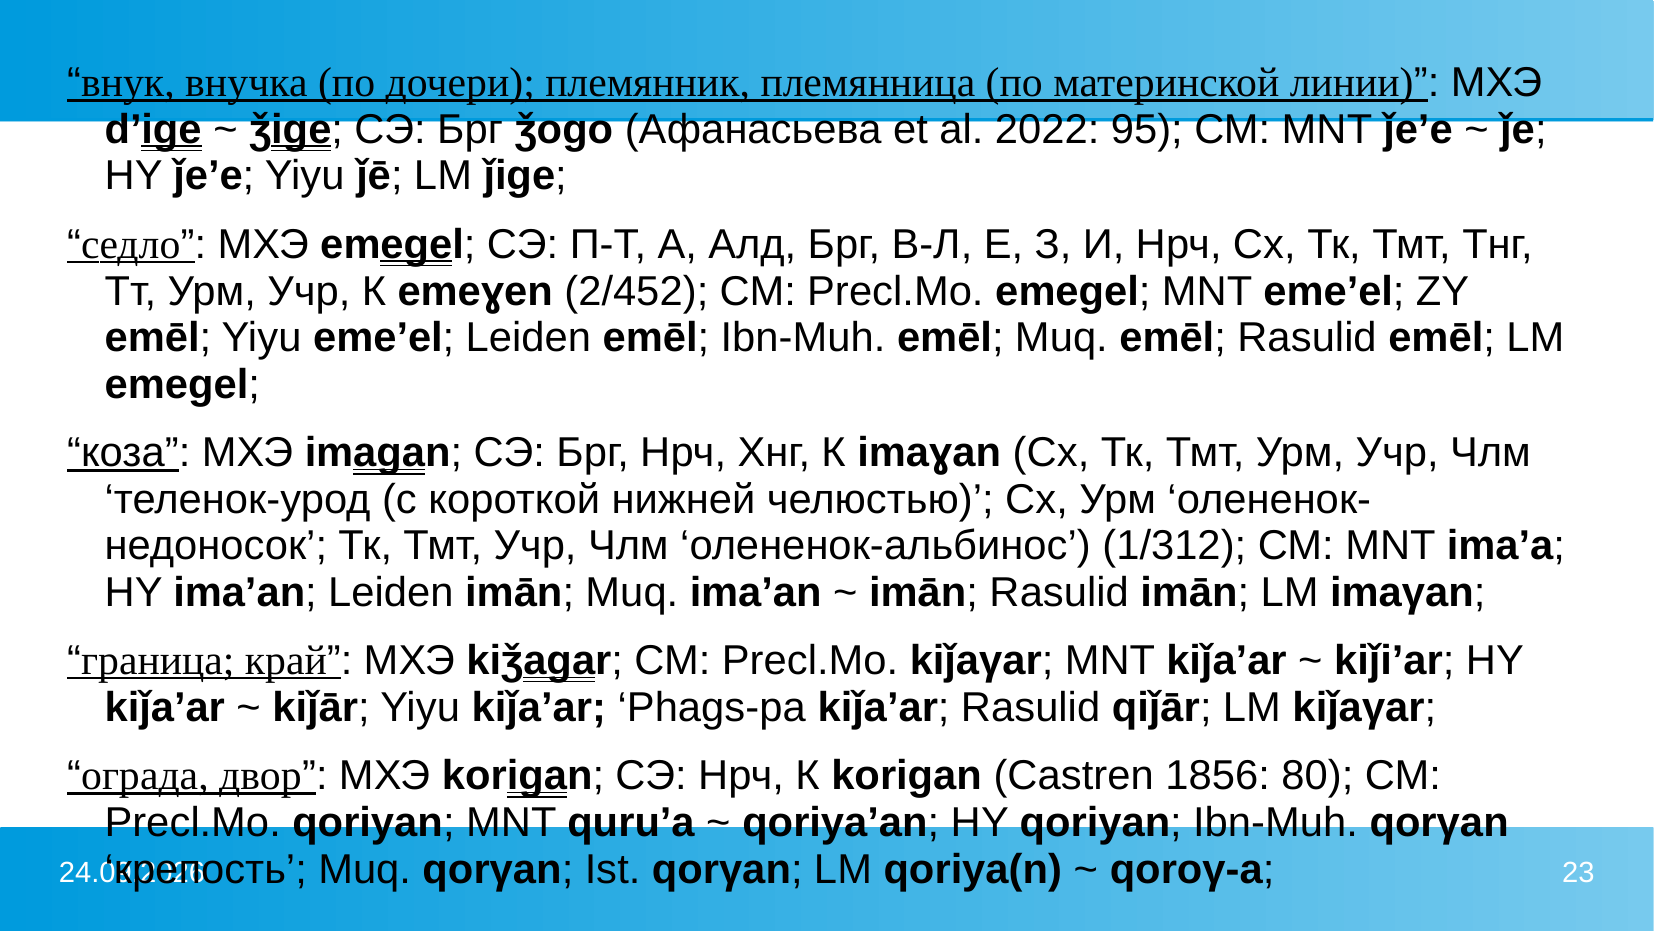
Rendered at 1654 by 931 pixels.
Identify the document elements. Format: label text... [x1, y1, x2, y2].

list “внук, внучка (по дочери); племянник, племянница (по материнской линии)”: МХЭ d’ige ~ ǯige; СЭ: Брг ǯogo (Афанасьева et al. 2022: 95); СМ: MNT ǰe’e ~ ǰe; HY ǰe’e; Yiyu ǰē; LM ǰige; “седло”: МХЭ emegel; СЭ: П-Т, А, Алд, Брг, В-Л, Е, З, И, Нрч, Сх, Тк, Тмт, Тнг, Тт, Урм, Учр, К emeɣen (2/452); СМ: Precl.Mo. emegel; MNT eme’el; ZY emēl; Yiyu eme’el; Leiden emēl; Ibn-Muh. emēl; Muq. emēl; Rasulid emēl; LM emegel; “коза”: МХЭ imagan; СЭ: Брг, Нрч, Хнг, К imaɣan (Сх, Тк, Тмт, Урм, Учр, Члм ‘теленок-урод (с короткой нижней челюстью)’; Сх, Урм ‘олененок-недоносок’; Тк, Тмт, Учр, Члм ‘олененок-альбинос’) (1/312); СМ: MNT ima’a; HY ima’an; Leiden imān; Muq. ima’an ~ imān; Rasulid imān; LM imaγan; “граница; край”: МХЭ kiǯagar; СМ: Precl.Mo. kiǰaγar; MNT kiǰa’ar ~ kiǰi’ar; HY kiǰa’ar ~ kiǰār; Yiyu kiǰa’ar; ‘Phags-pa kiǰa’ar; Rasulid qiǰār; LM kiǰaγar; “ограда, двор”: МХЭ korigan; СЭ: Нрч, К korigan (Castren 1856: 80); СМ: Precl.Mo. qoriyan; MNT quru’a ~ qoriya’an; HY qoriyan; Ibn-Muh. qorγan ‘крепость’; Muq. qorγan; Ist. qorγan; LM qoriya(n) ~ qoroγ-a; [29, 59, 1565, 650]
